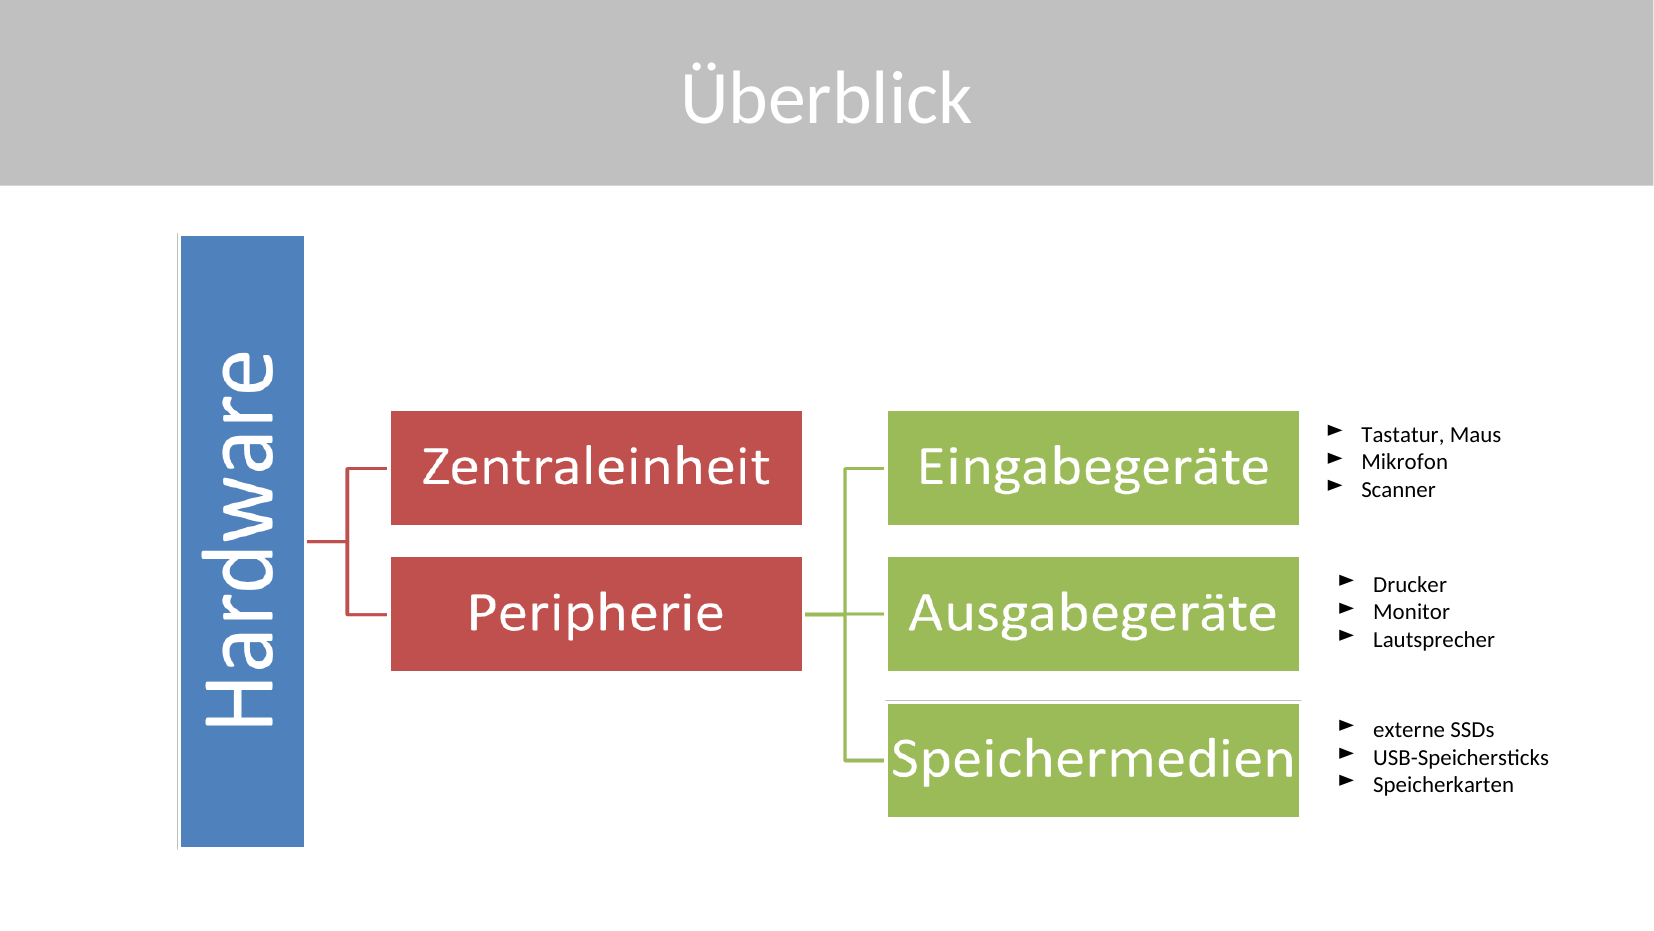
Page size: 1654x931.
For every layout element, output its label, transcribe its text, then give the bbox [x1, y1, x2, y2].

text_box [135, 232, 1344, 850]
text_box Tastatur, Maus Mikrofon Scanner [1311, 412, 1571, 520]
text_box externe SSDs USB-Speichersticks Speicherkarten [1322, 707, 1583, 815]
title Überblick [0, 0, 1654, 186]
text_box Drucker Monitor Lautsprecher [1322, 562, 1571, 670]
